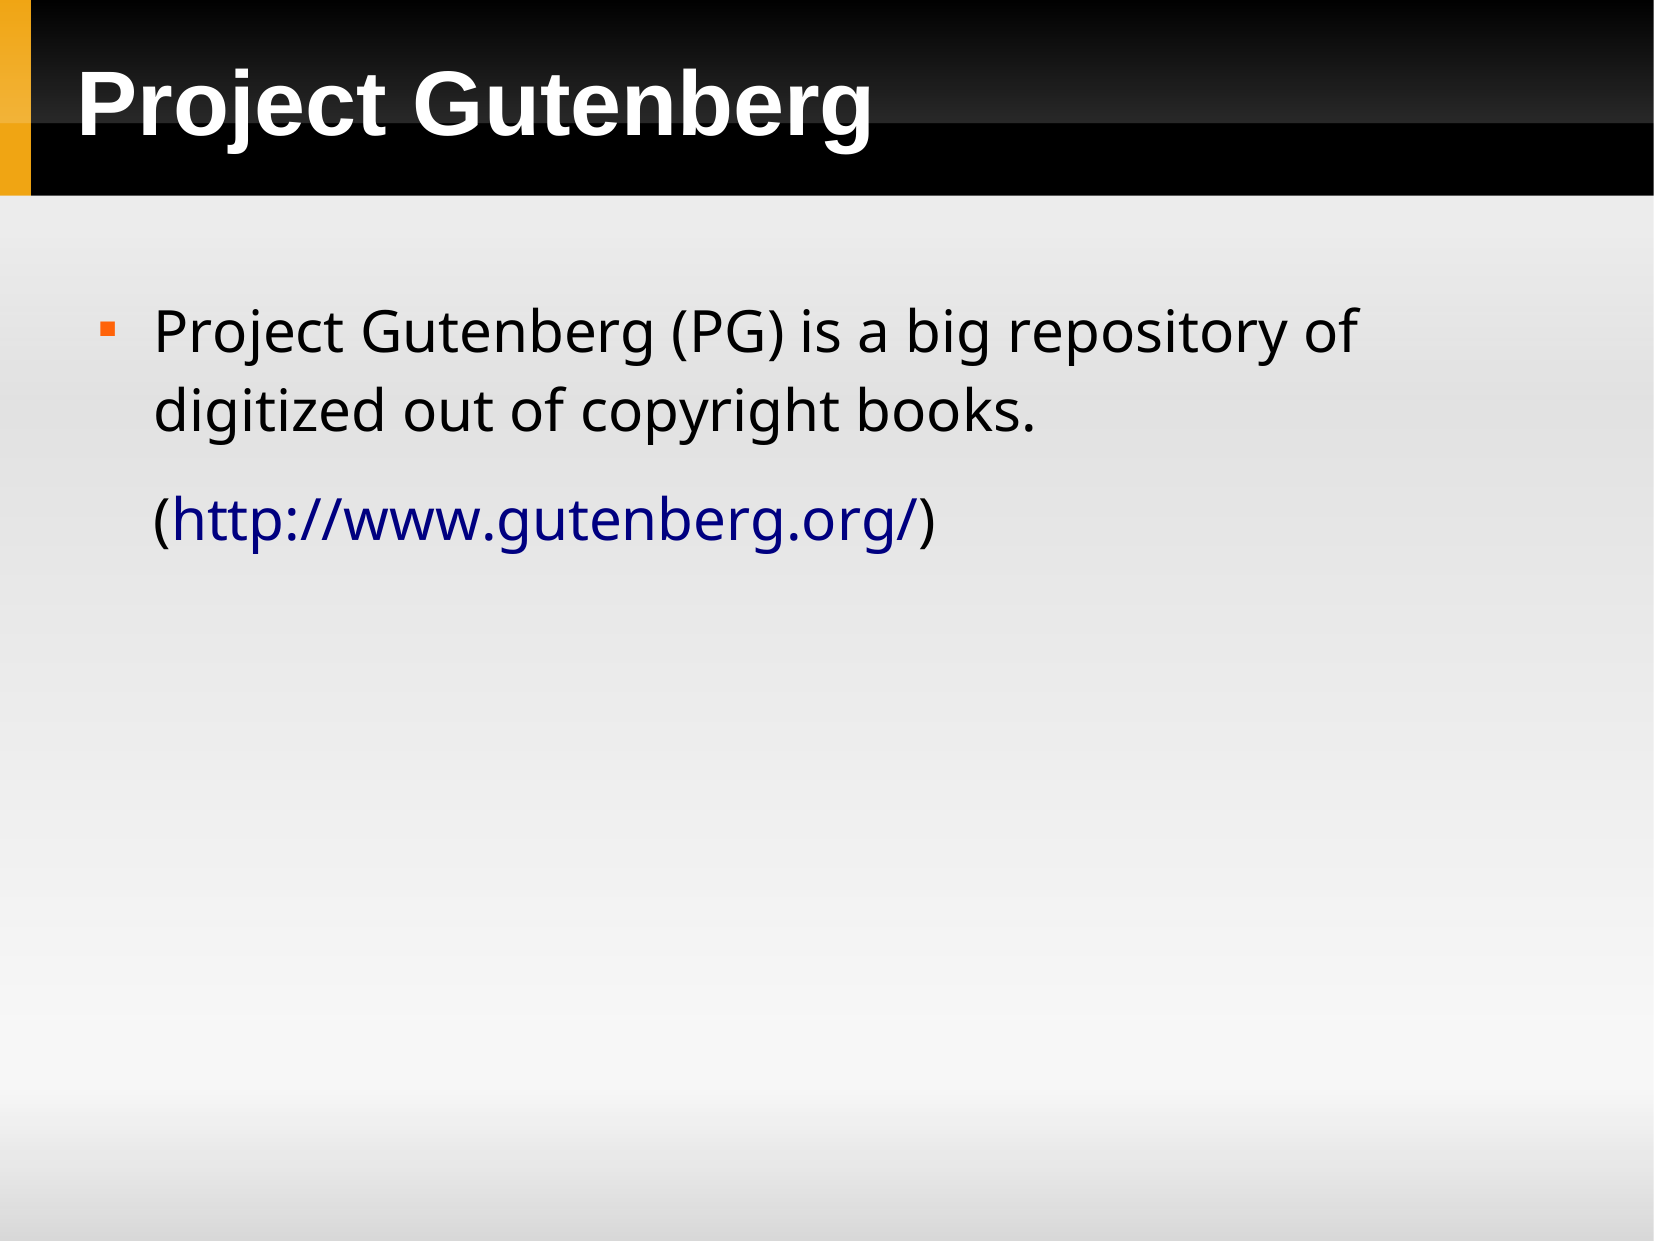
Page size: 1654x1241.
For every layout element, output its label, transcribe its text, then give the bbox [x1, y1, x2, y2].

title Project Gutenberg [76, 7, 1565, 200]
picture [0, 0, 1654, 1241]
list Project Gutenberg (PG) is a big repository of digitized out of copyright books. (http://www.gutenberg.org/) [82, 290, 1571, 1094]
